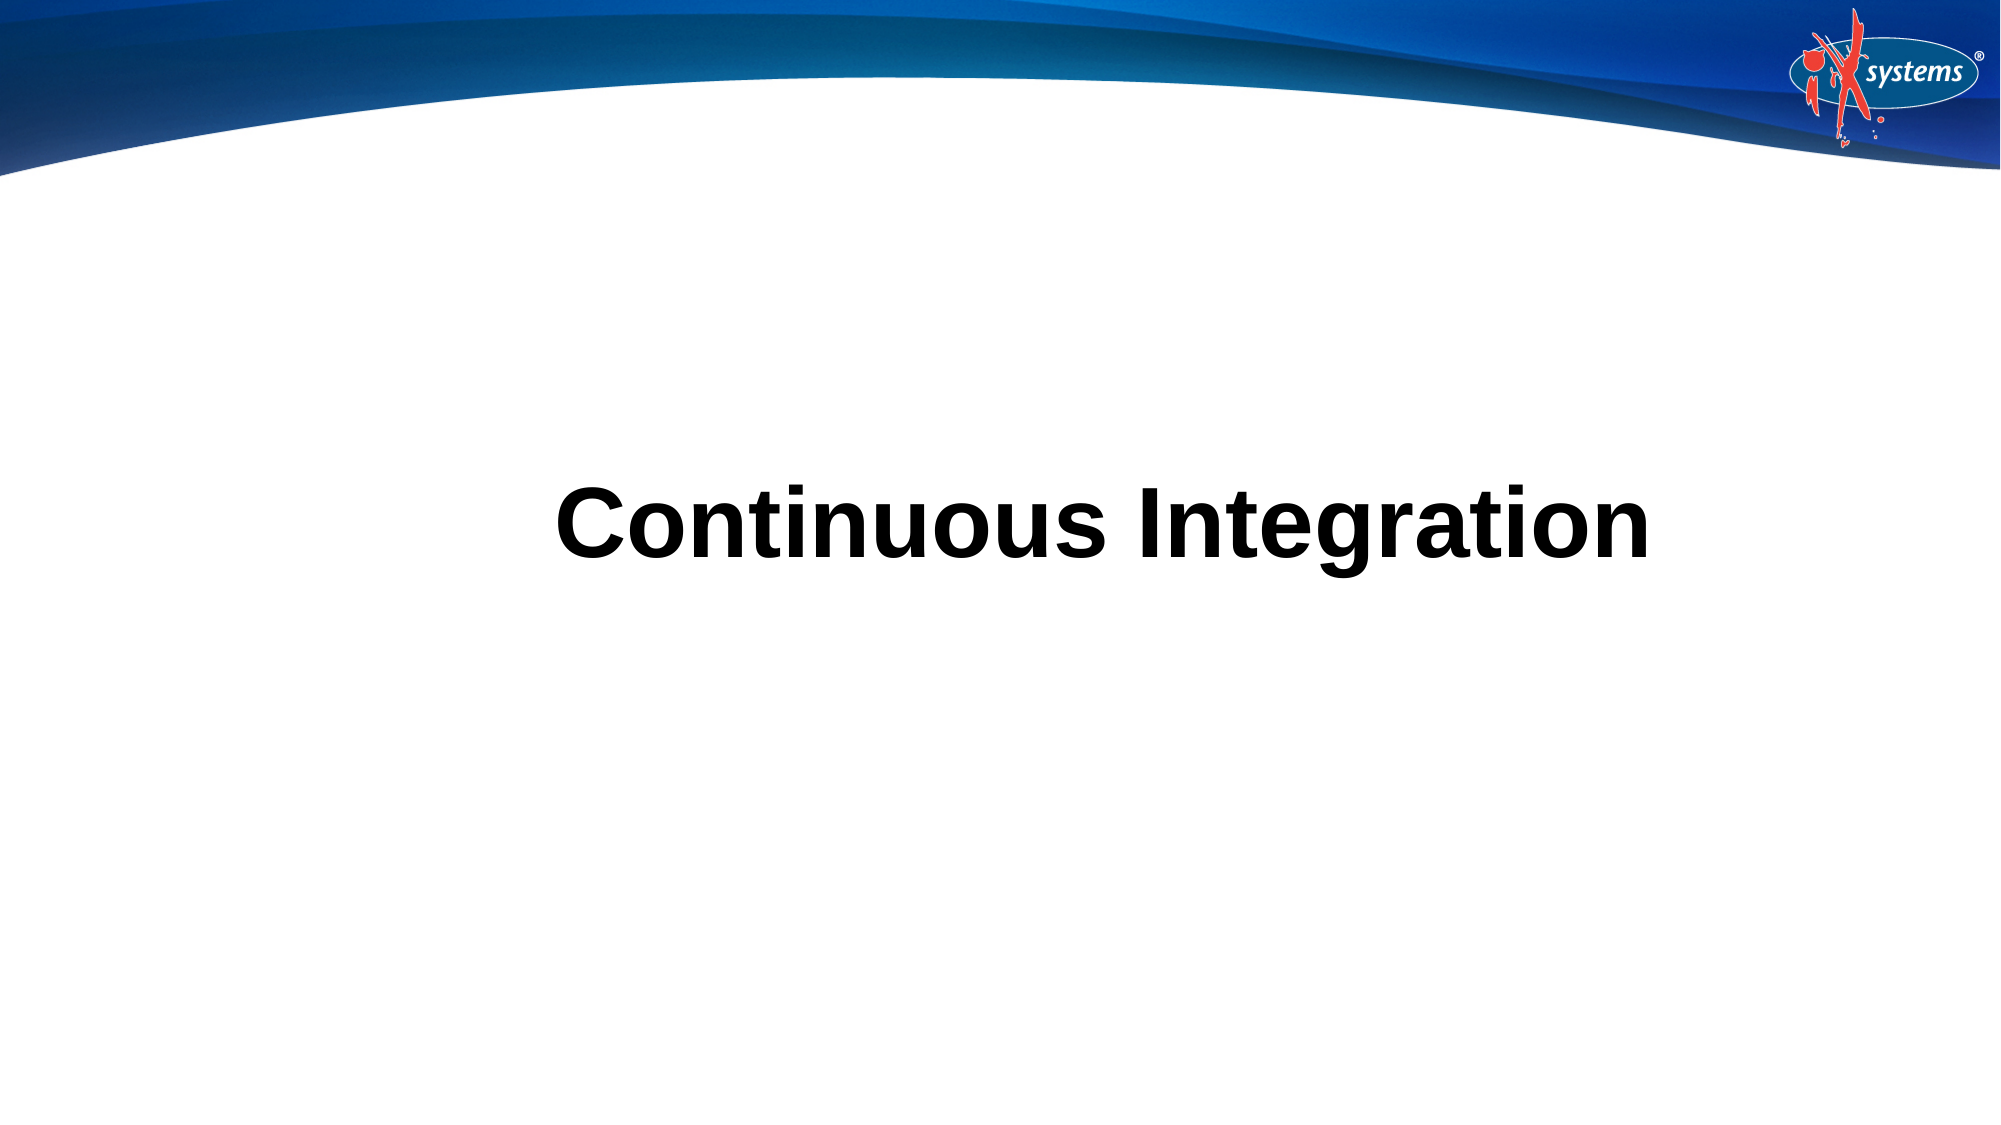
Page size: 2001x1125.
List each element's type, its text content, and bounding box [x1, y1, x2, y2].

picture [0, 0, 2001, 1125]
text_box Continuous Integration [539, 450, 1231, 586]
